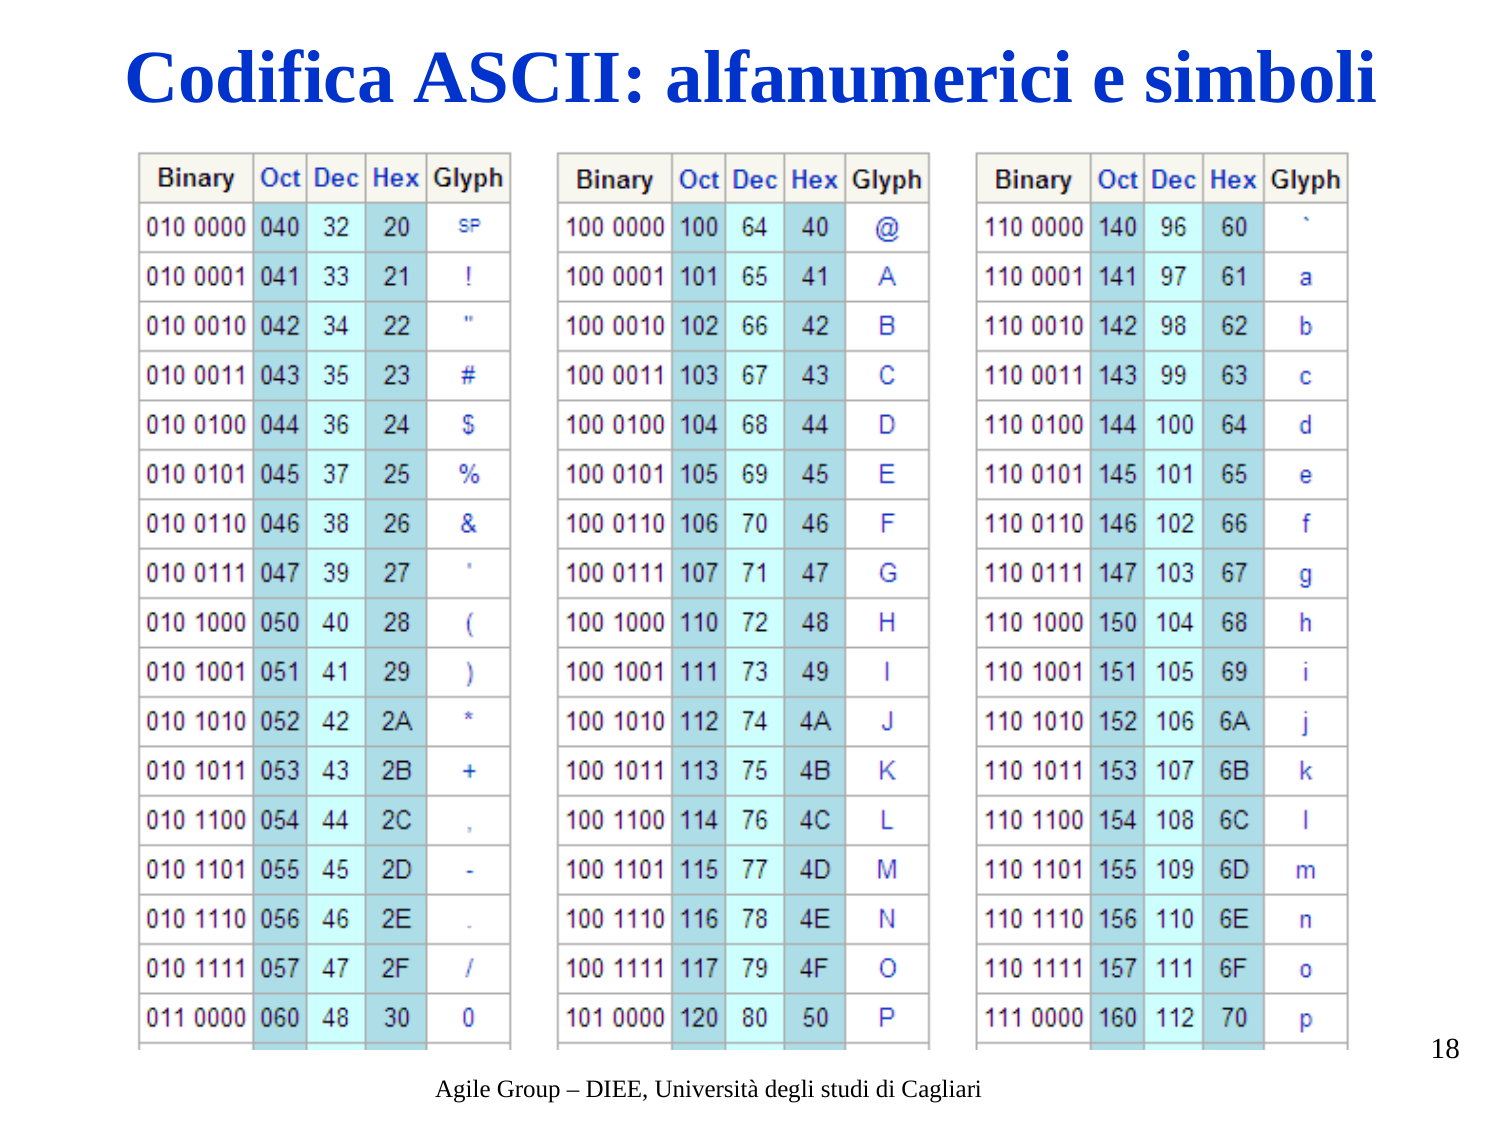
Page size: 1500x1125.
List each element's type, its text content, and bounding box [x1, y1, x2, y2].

picture [131, 149, 1351, 1051]
title Codifica ASCII: alfanumerici e simboli [57, 7, 1445, 146]
